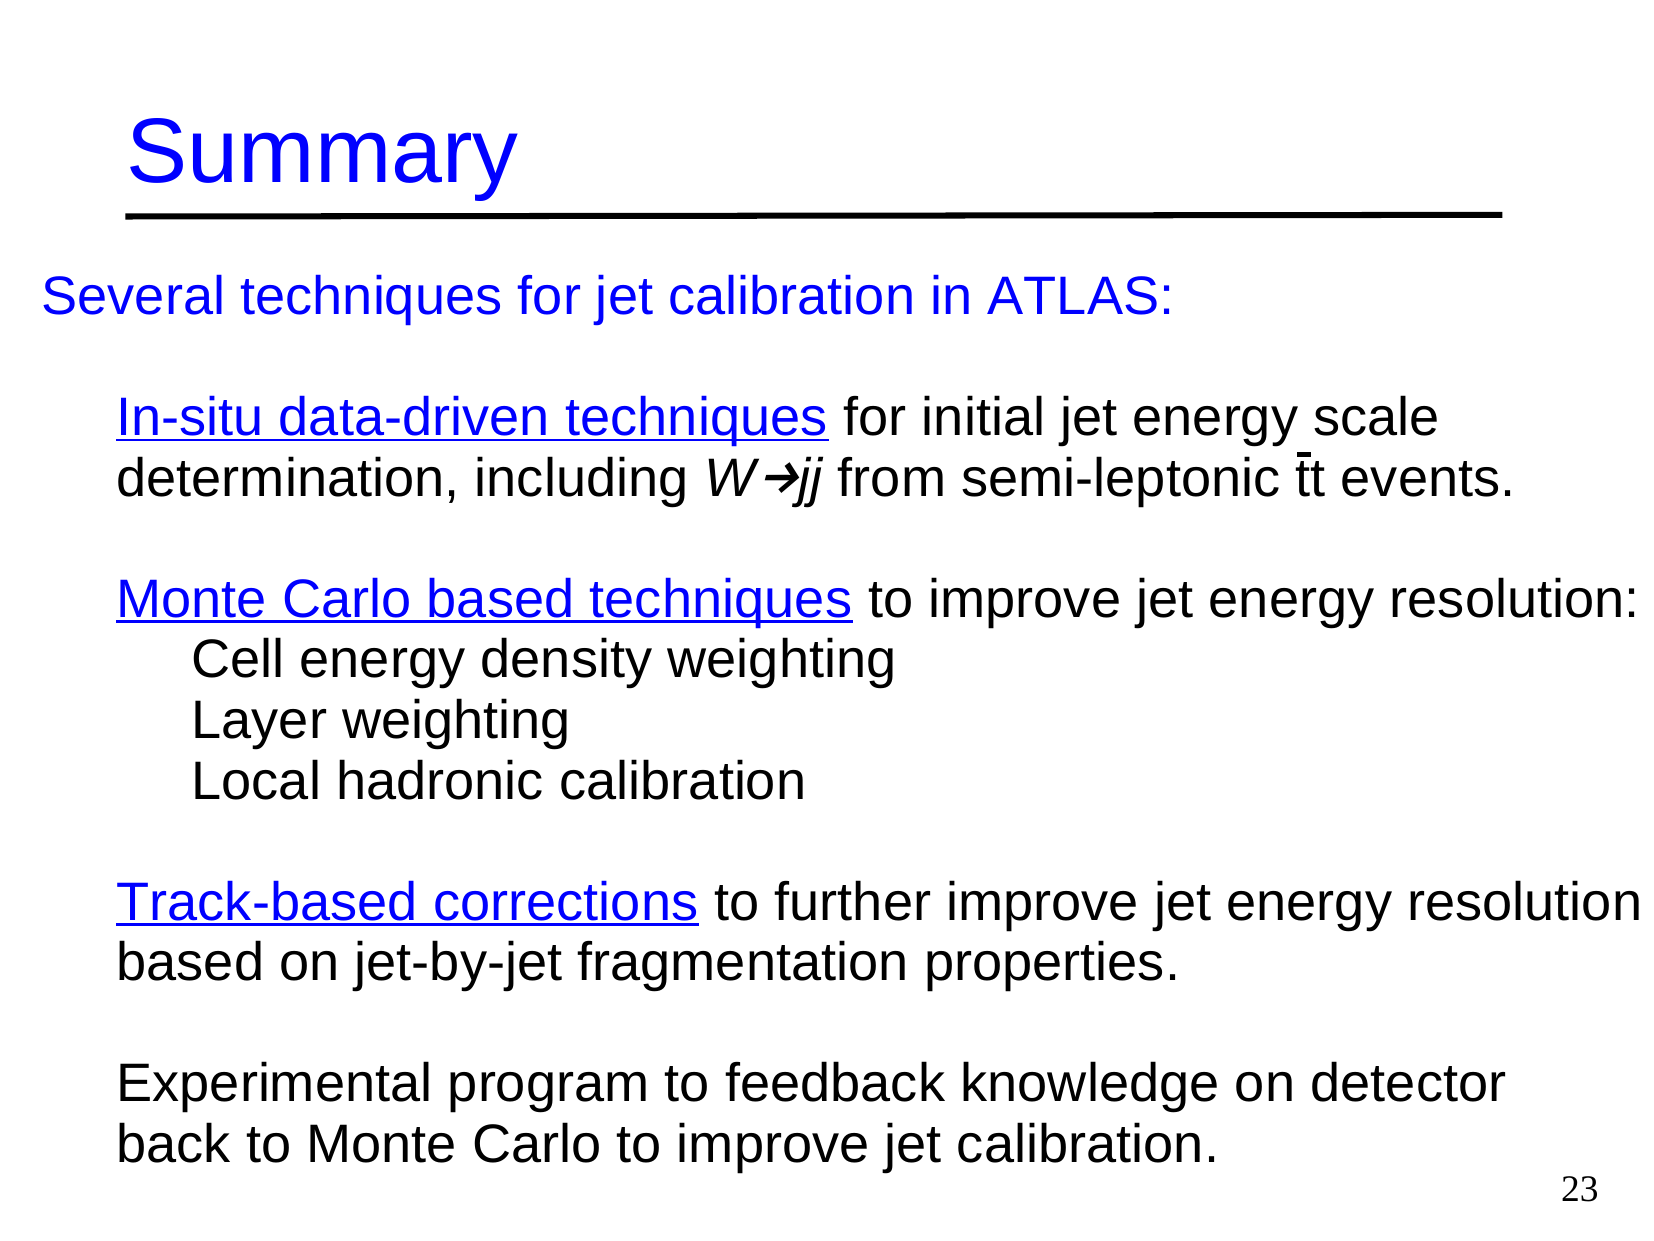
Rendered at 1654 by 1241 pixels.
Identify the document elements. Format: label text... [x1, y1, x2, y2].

text_box Summary [126, 99, 1497, 214]
text_box Several techniques for jet calibration in ATLAS: In-situ data-driven techniques for initial jet energy scale determination, including W→jj from semi-leptonic tt events. Monte Carlo based techniques to improve jet energy resolution: Cell energy density weighting Layer weighting Local hadronic calibration Track-based corrections to further improve jet energy resolution based on jet-by-jet fragmentation properties. Experimental program to feedback knowledge on detector back to Monte Carlo to improve jet calibration. [41, 265, 1611, 1179]
